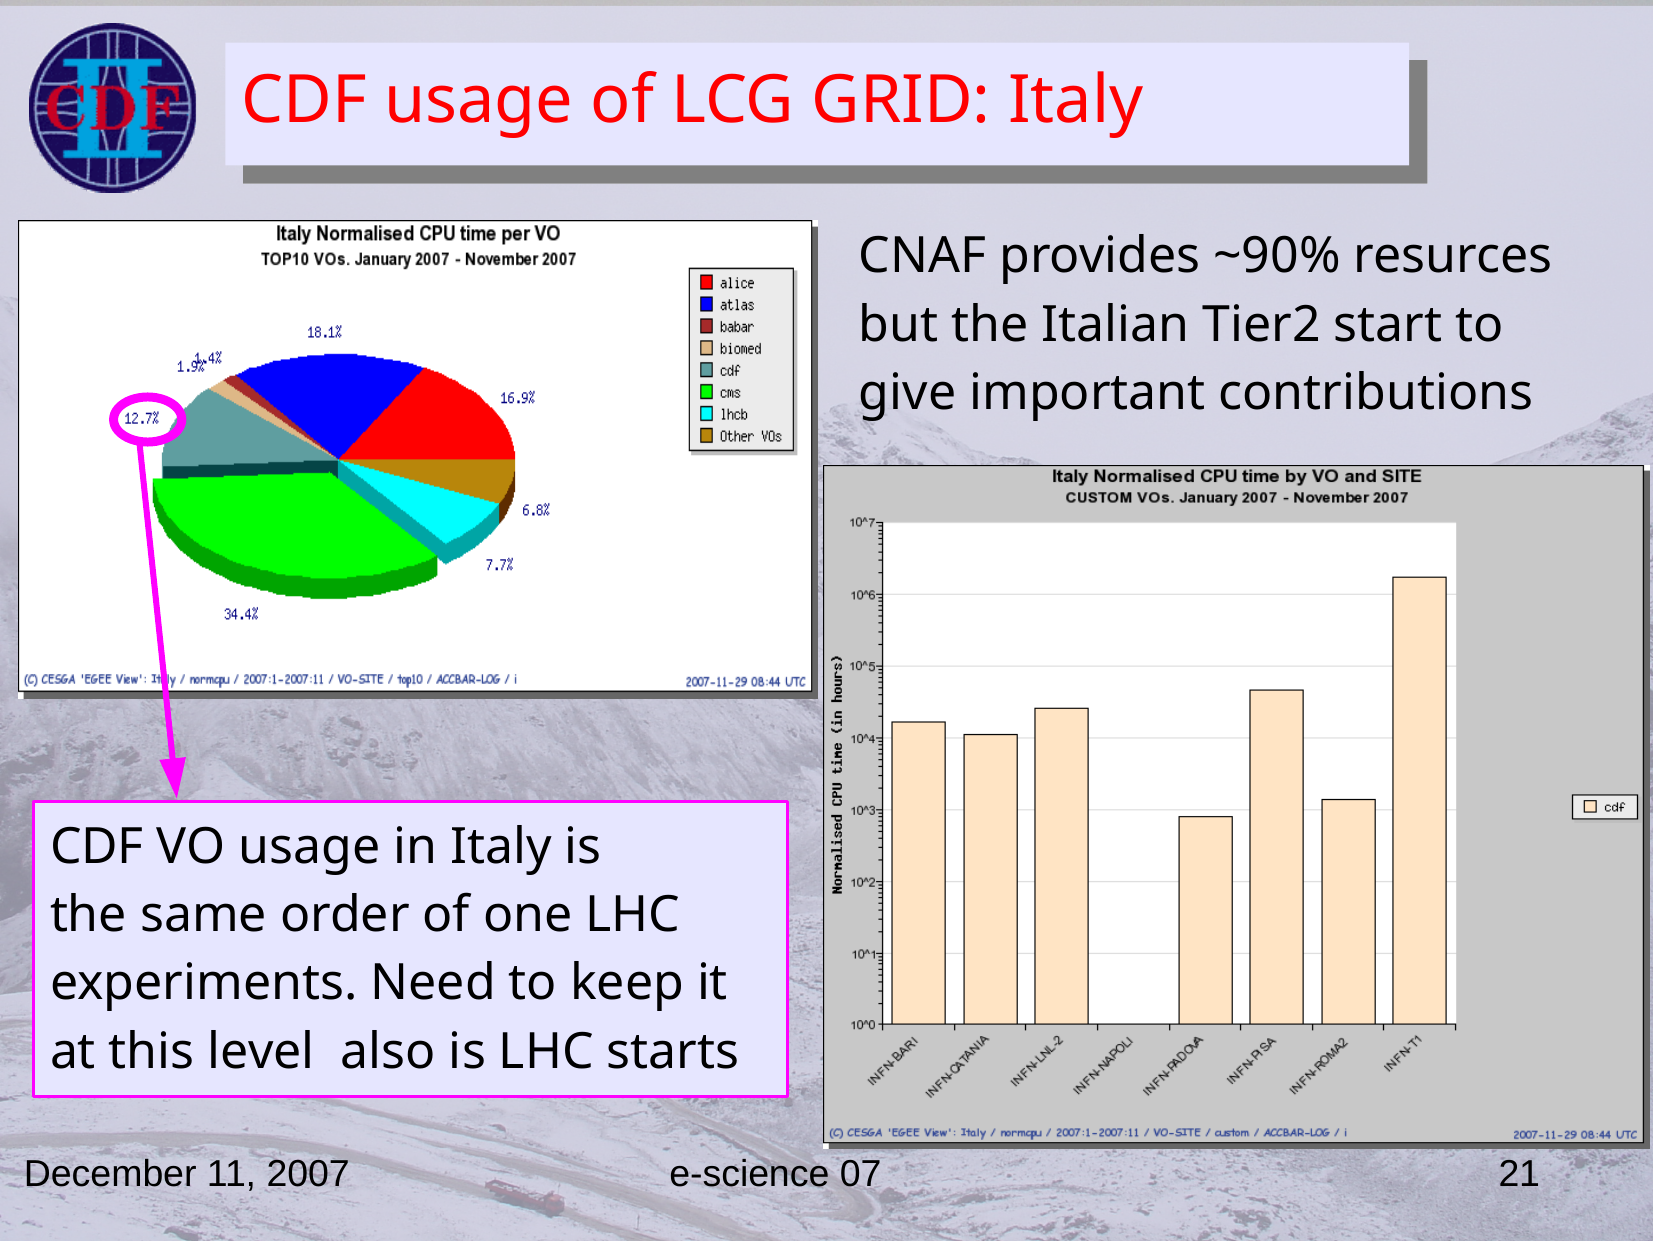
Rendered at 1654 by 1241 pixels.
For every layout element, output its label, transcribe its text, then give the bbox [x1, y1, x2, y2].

picture [119, 402, 177, 437]
text_box CDF usage of LCG GRID: Italy [225, 42, 1410, 166]
text_box e-science 07 [655, 1144, 896, 1229]
picture [18, 220, 818, 699]
text_box <number> [1483, 1145, 1653, 1229]
text_box CNAF provides ~90% resurces but the Italian Tier2 start to give important contributions [842, 210, 1589, 437]
picture [29, 23, 198, 193]
picture [823, 465, 1650, 1149]
text_box [0, 5, 1653, 1241]
picture [0, 0, 1653, 5]
text_box December 11, 2007 [11, 1144, 362, 1229]
text_box CDF VO usage in Italy is the same order of one LHC experiments. Need to keep it at this level also is LHC starts [33, 801, 788, 1097]
